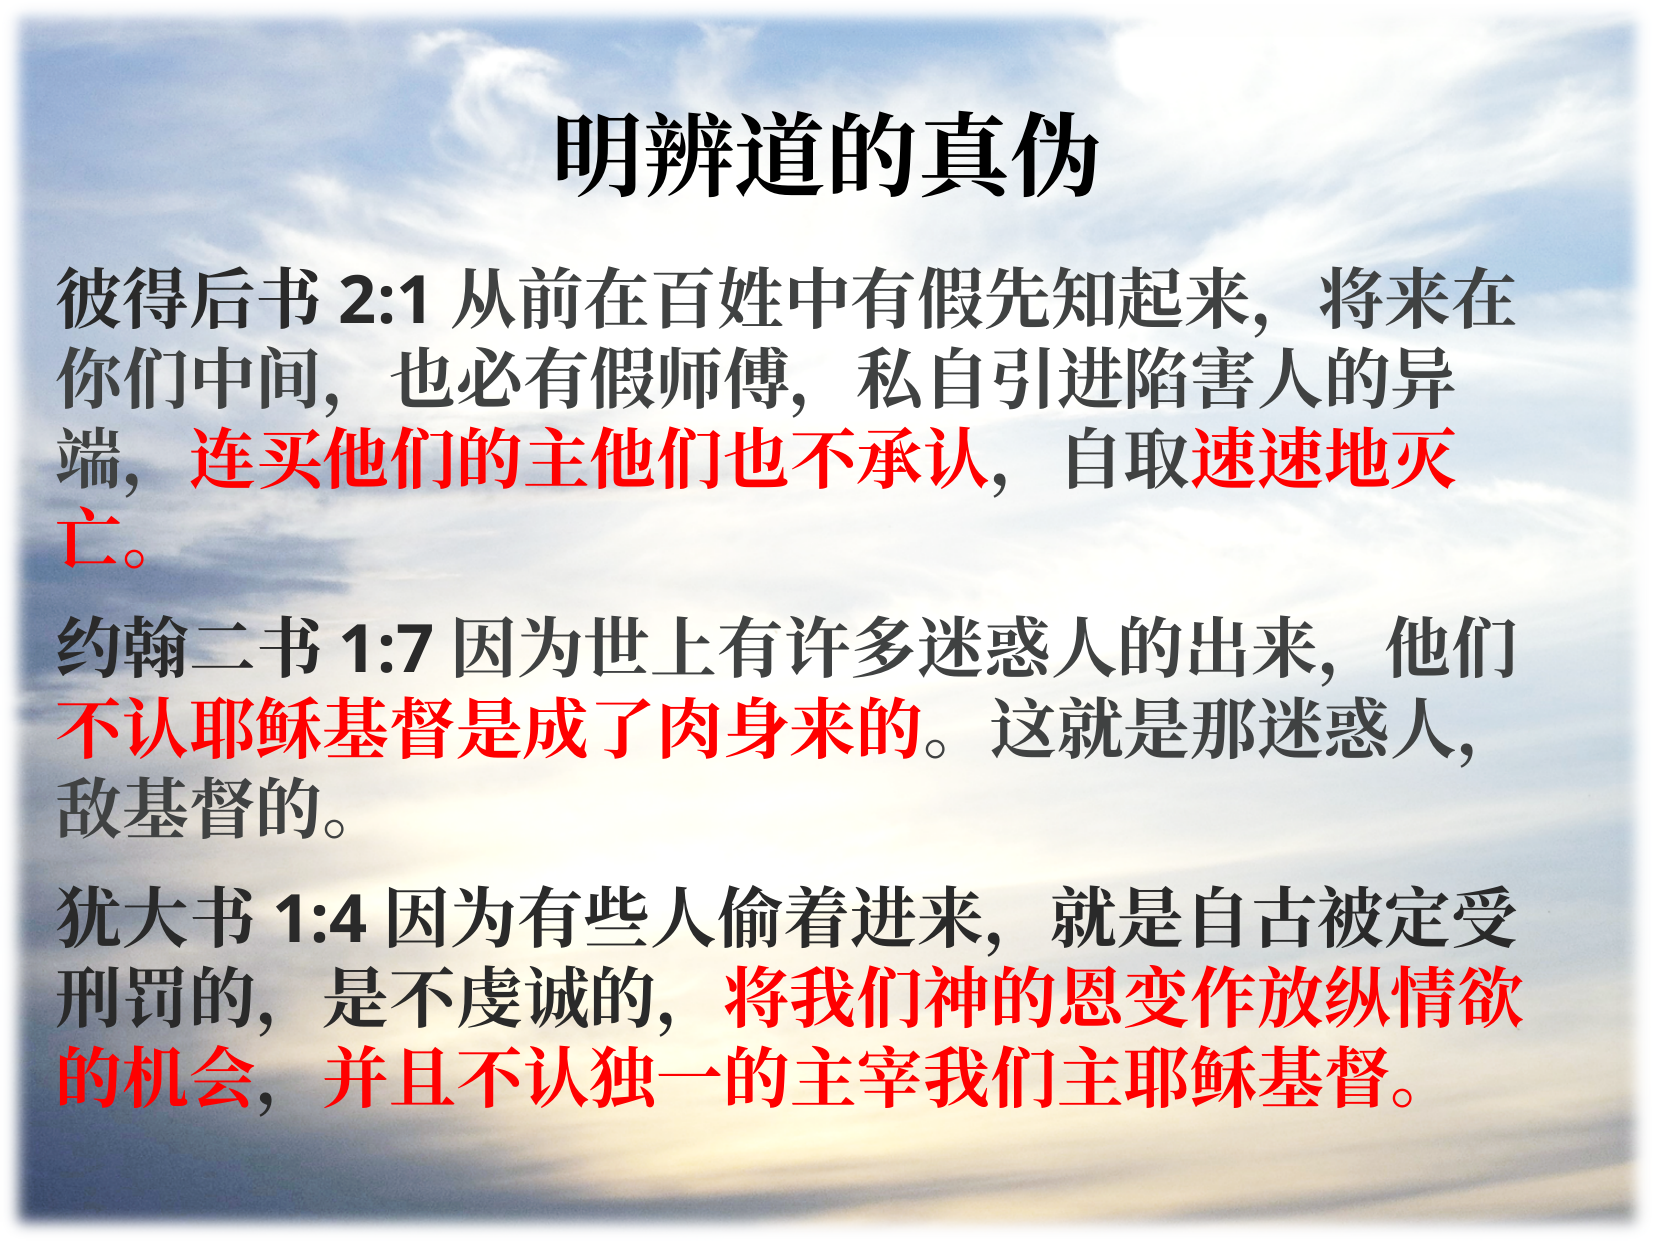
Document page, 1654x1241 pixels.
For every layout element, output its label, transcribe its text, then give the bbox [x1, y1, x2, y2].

list 彼得后书2:1从前在百姓中有假先知起来，将来在你们中间，也必有假师傅，私自引进陷害人的异端，连买他们的主他们也不承认，自取速速地灭亡。 约翰二书1:7因为世上有许多迷惑人的出来，他们不认耶稣基督是成了肉身来的。这就是那迷惑人，敌基督的。 犹大书1:4因为有些人偷着进来，就是自古被定受刑罚的，是不虔诚的，将我们神的恩变作放纵情欲的机会，并且不认独一的主宰我们主耶稣基督。 [55, 256, 1571, 1130]
title 明辨道的真伪 [82, 49, 1571, 256]
picture [0, 0, 1654, 1241]
